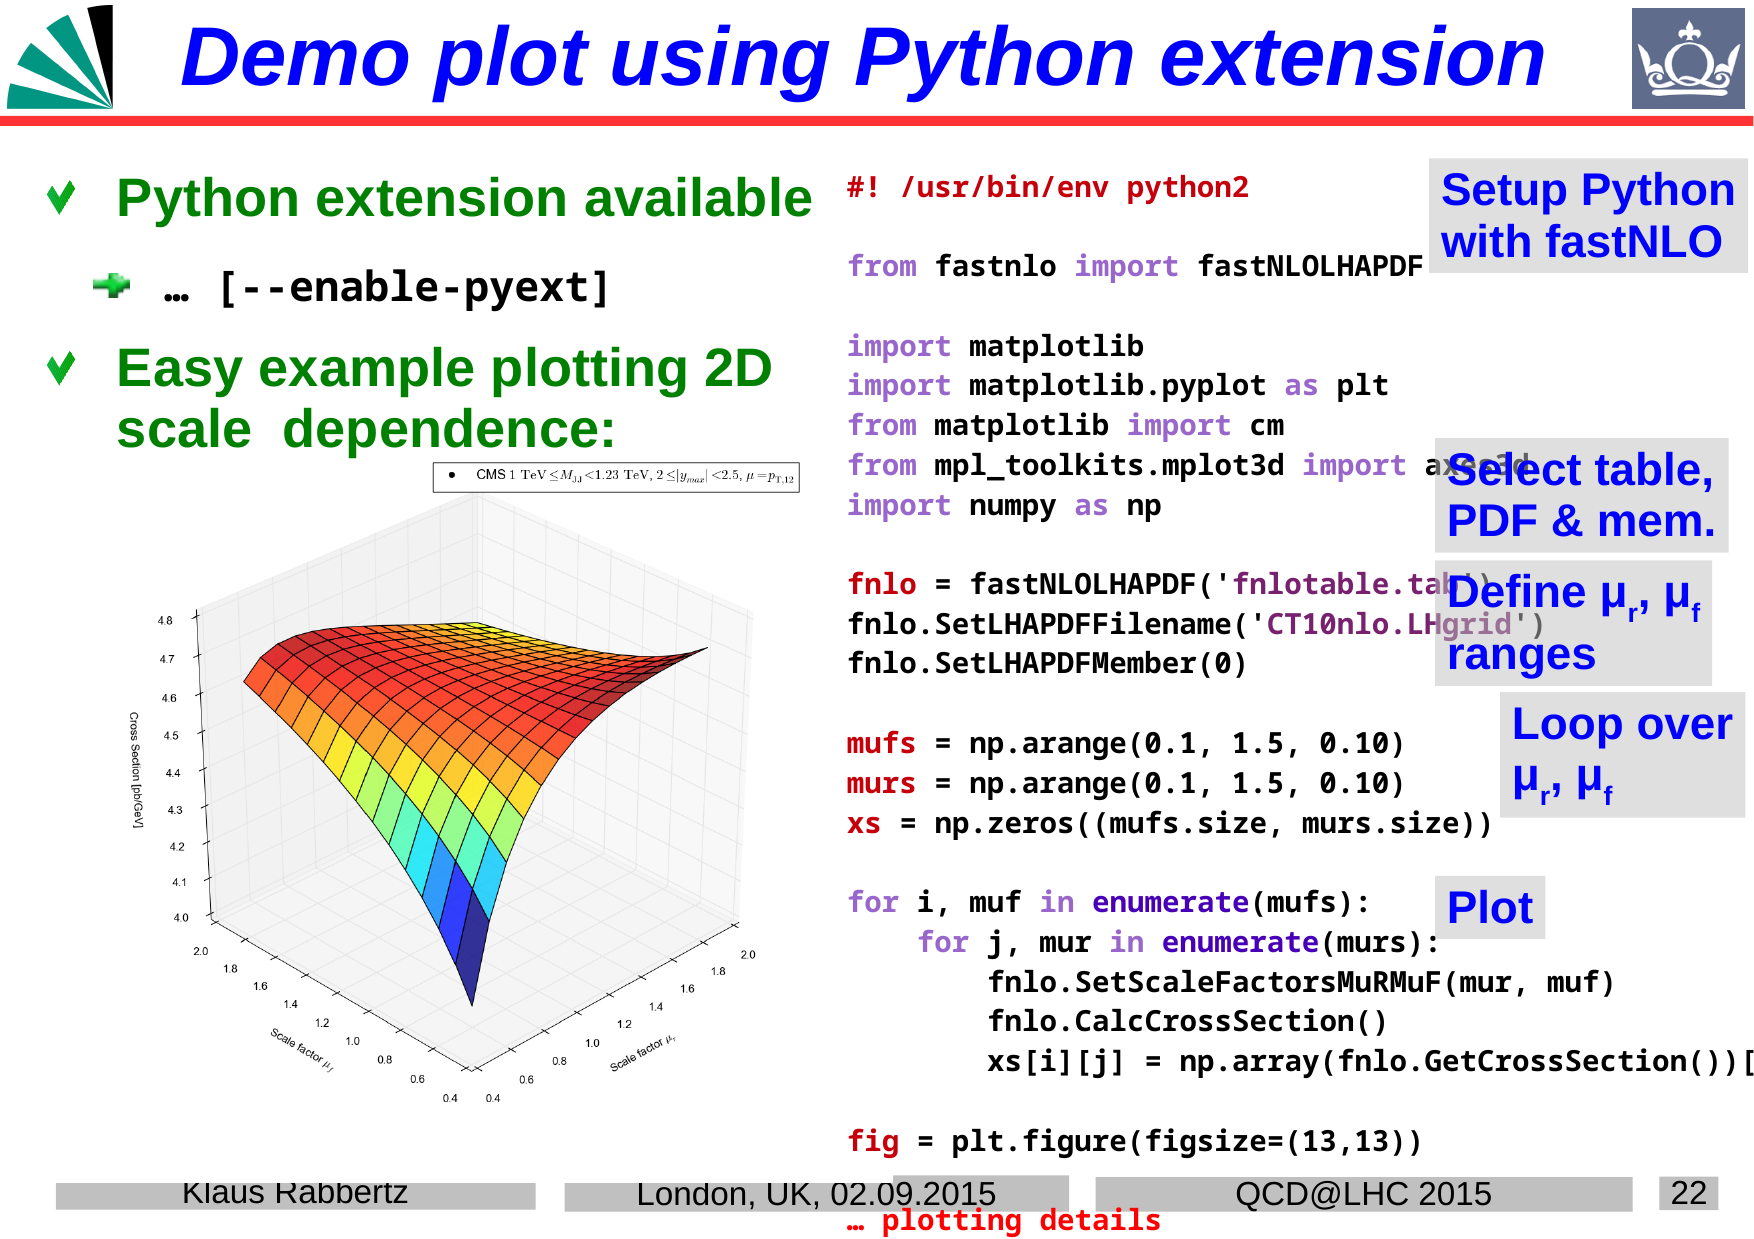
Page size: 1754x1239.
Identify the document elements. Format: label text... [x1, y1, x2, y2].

picture [15, 375, 893, 1183]
picture [7, 5, 113, 110]
list Python extension available … [--enable-pyext] Easy example plotting 2D scale dependence: [34, 167, 835, 475]
text_box Setup Python with fastNLO [1429, 158, 1748, 273]
text_box #! /usr/bin/env python2 from fastnlo import fastNLOLHAPDF import matplotlib import matplotlib.pyplot as plt from matplotlib import cm from mpl_toolkits.mplot3d import axes3d import numpy as np fnlo = fastNLOLHAPDF('fnlotable.tab') fnlo.SetLHAPDFFilename('CT10nlo.LHgrid') fnlo.SetLHAPDFMember(0) mufs = np.arange(0.1, 1.5, 0.10) murs = np.arange(0.1, 1.5, 0.10) xs = np.zeros((mufs.size, murs.size)) for i, muf in enumerate(mufs): for j, mur in enumerate(murs): fnlo.SetScaleFactorsMuRMuF(mur, muf) fnlo.CalcCrossSection() xs[i][j] = np.array(fnlo.GetCrossSection())[0] fig = plt.figure(figsize=(13,13)) … plotting details ax.set_ylabel('Scale factor $\mu_F$') ax.set_xlabel('Scale factor $\mu_R$') ax.set_zlabel('Cross Section [pb/GeV]') plt.show() … plotting details [835, 159, 1717, 1158]
text_box Define μr, μf ranges [1435, 560, 1713, 686]
picture [1632, 8, 1745, 109]
title Demo plot using Python extension [123, 0, 1606, 114]
text_box Select table, PDF & mem. [1435, 438, 1729, 553]
text_box Plot [1435, 875, 1546, 939]
text_box Loop over μr, μf [1500, 692, 1746, 818]
